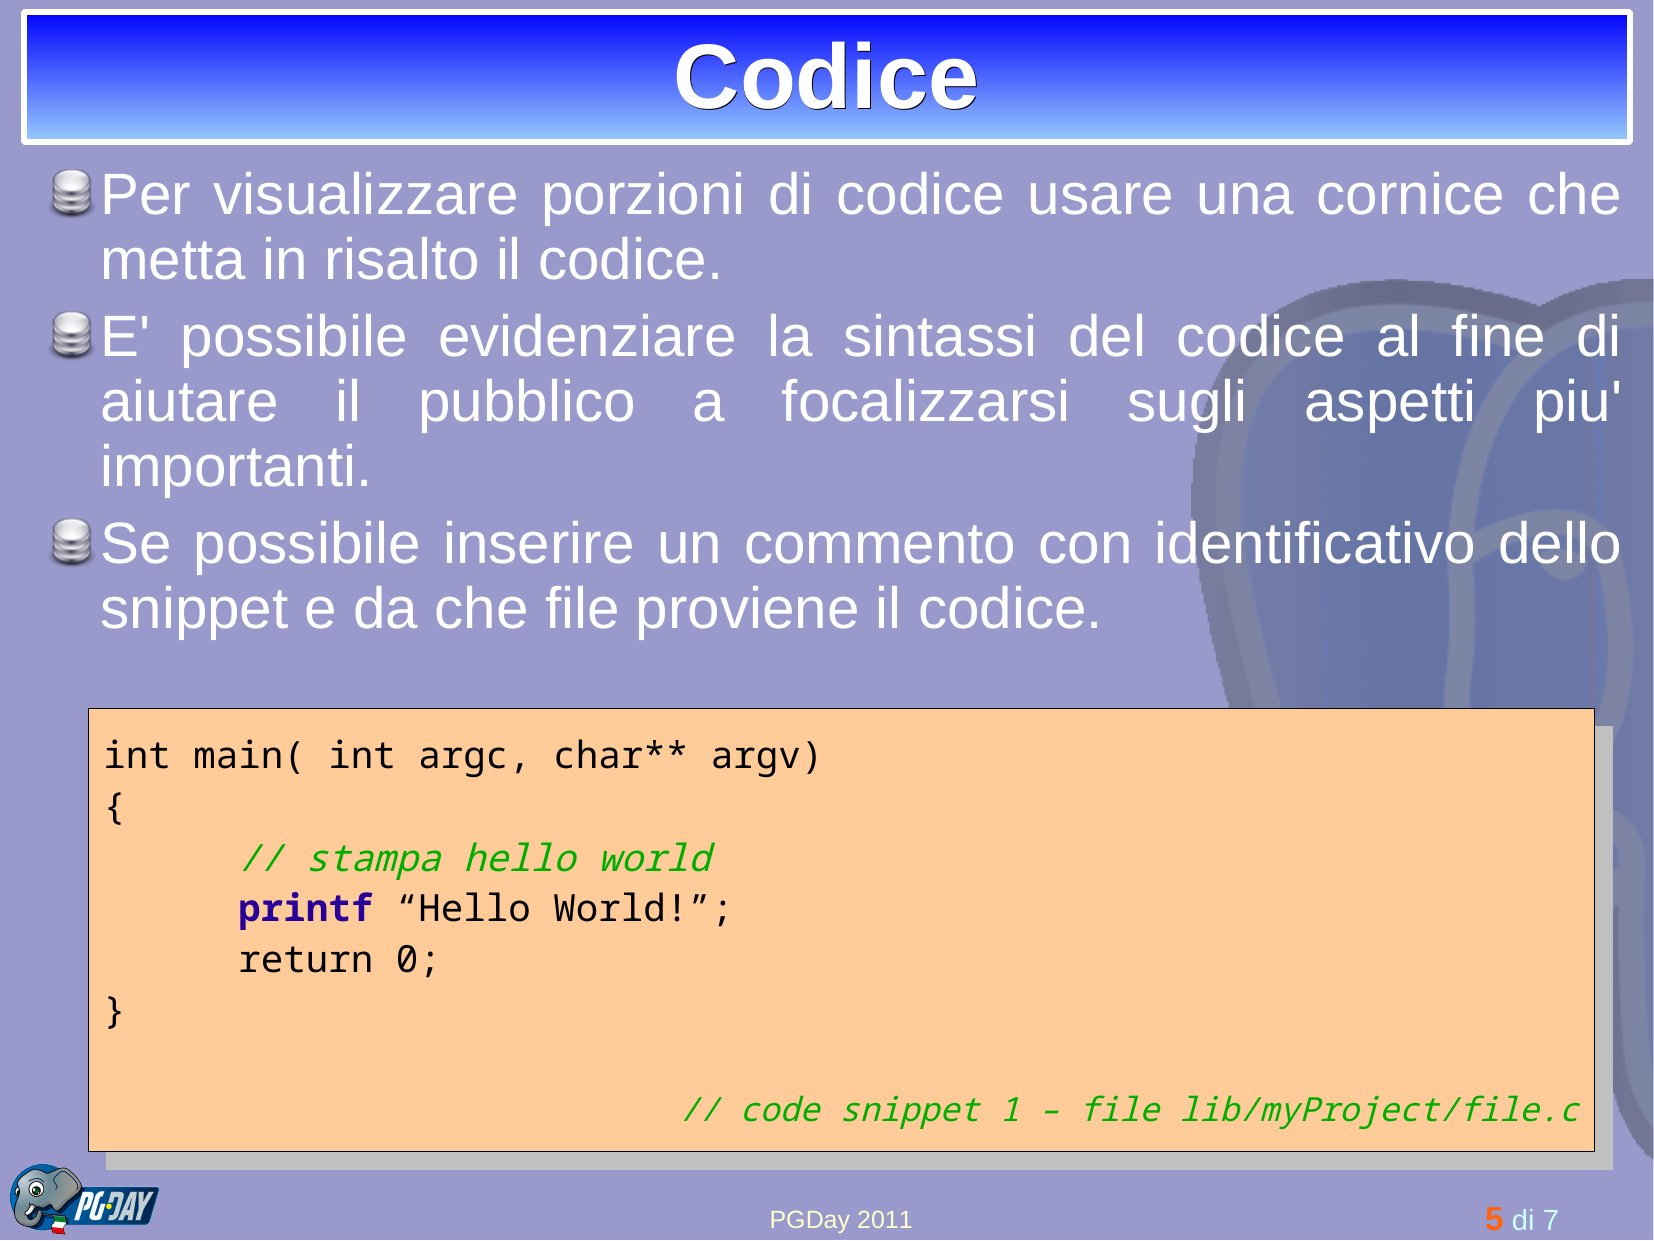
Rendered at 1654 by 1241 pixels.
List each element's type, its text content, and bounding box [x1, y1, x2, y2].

picture [9, 1163, 160, 1236]
list Per visualizzare porzioni di codice usare una cornice che metta in risalto il codice. E' possibile evidenziare la sintassi del codice al fine di aiutare il pubblico a focalizzarsi sugli aspetti piu' importanti. Se possibile inserire un commento con identificativo dello snippet e da che file proviene il codice. [29, 161, 1625, 1084]
title Codice [23, 19, 1630, 135]
text_box int main( int argc, char** argv) { // stampa hello world printf “Hello World!”; return 0; } // code snippet 1 – file lib/myProject/file.c [88, 708, 1595, 1152]
picture [1191, 279, 1654, 1182]
